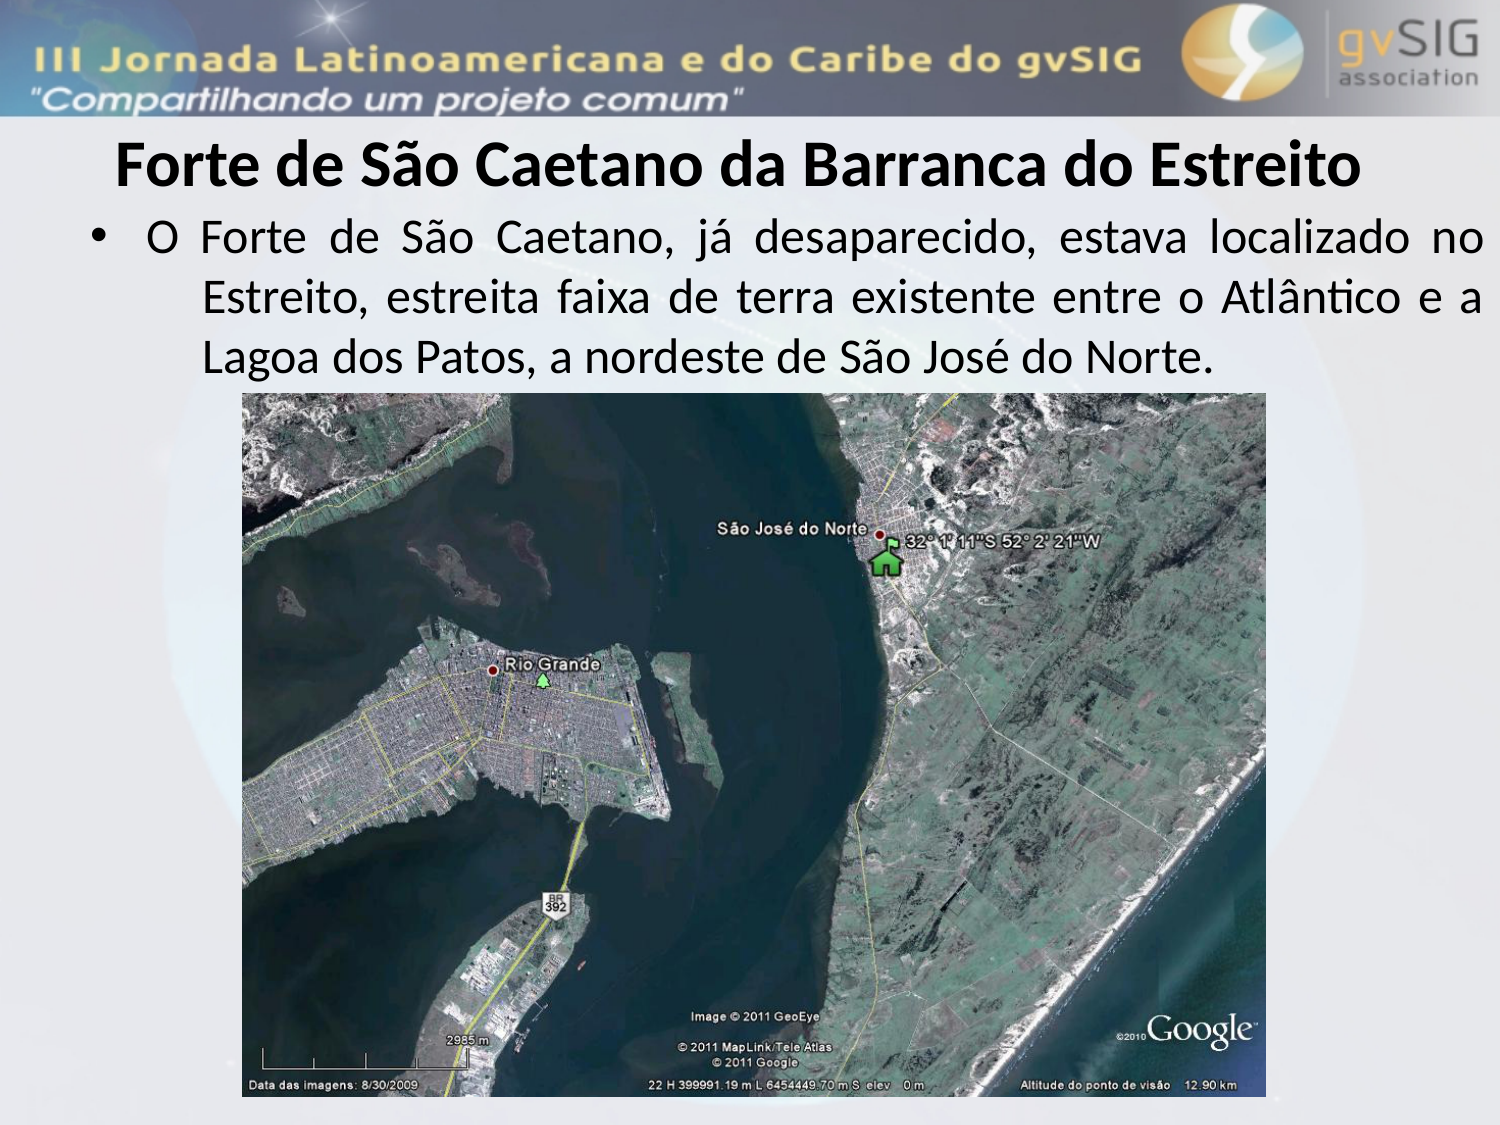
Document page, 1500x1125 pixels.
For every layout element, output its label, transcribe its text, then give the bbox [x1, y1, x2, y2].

title Forte de São Caetano da Barranca do Estreito [64, 66, 1415, 254]
list O Forte de São Caetano, já desaparecido, estava localizado no Estreito, estreita faixa de terra existente entre o Atlântico e a Lagoa dos Patos, a nordeste de São José do Norte. [75, 196, 1500, 587]
picture [242, 393, 1266, 1097]
